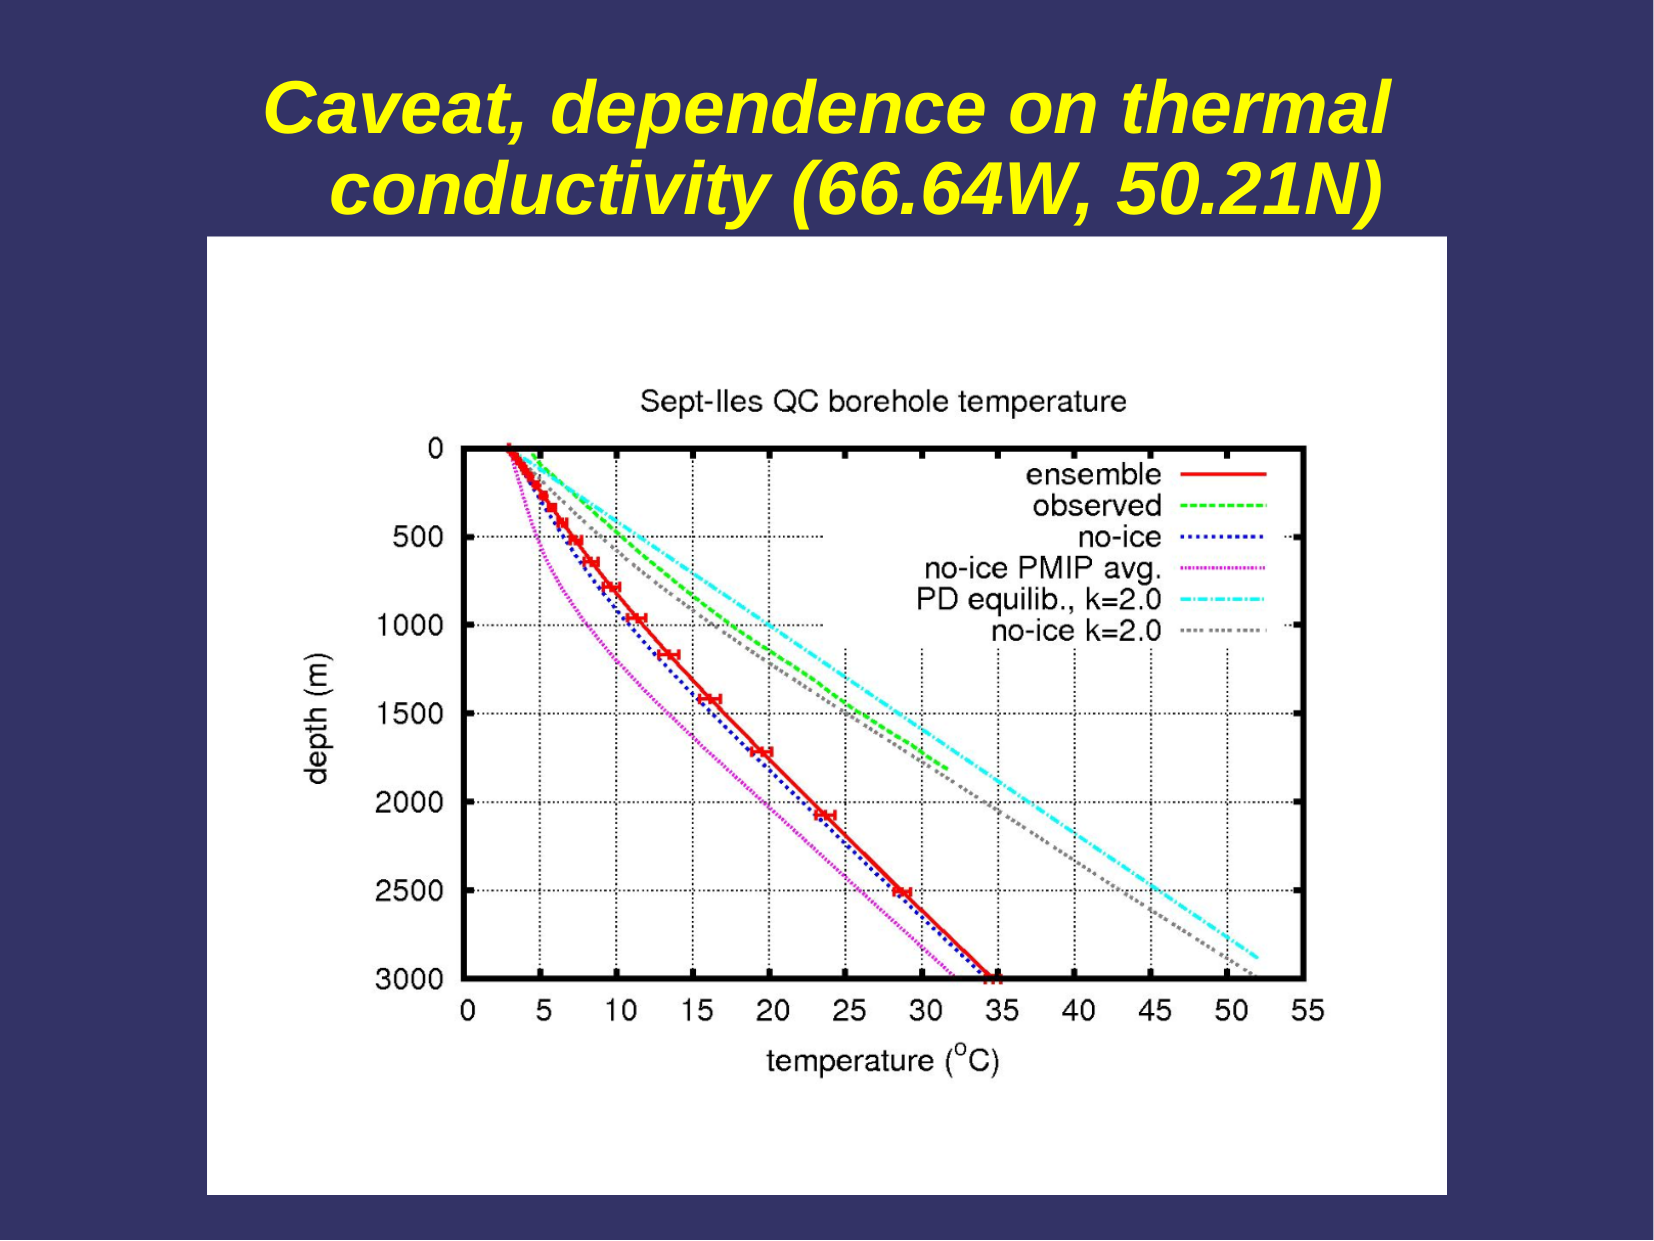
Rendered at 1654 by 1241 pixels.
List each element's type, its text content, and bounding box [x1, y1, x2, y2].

title Caveat, dependence on thermal conductivity (66.64W, 50.21N) [121, 57, 1534, 243]
picture [206, 236, 1447, 1195]
